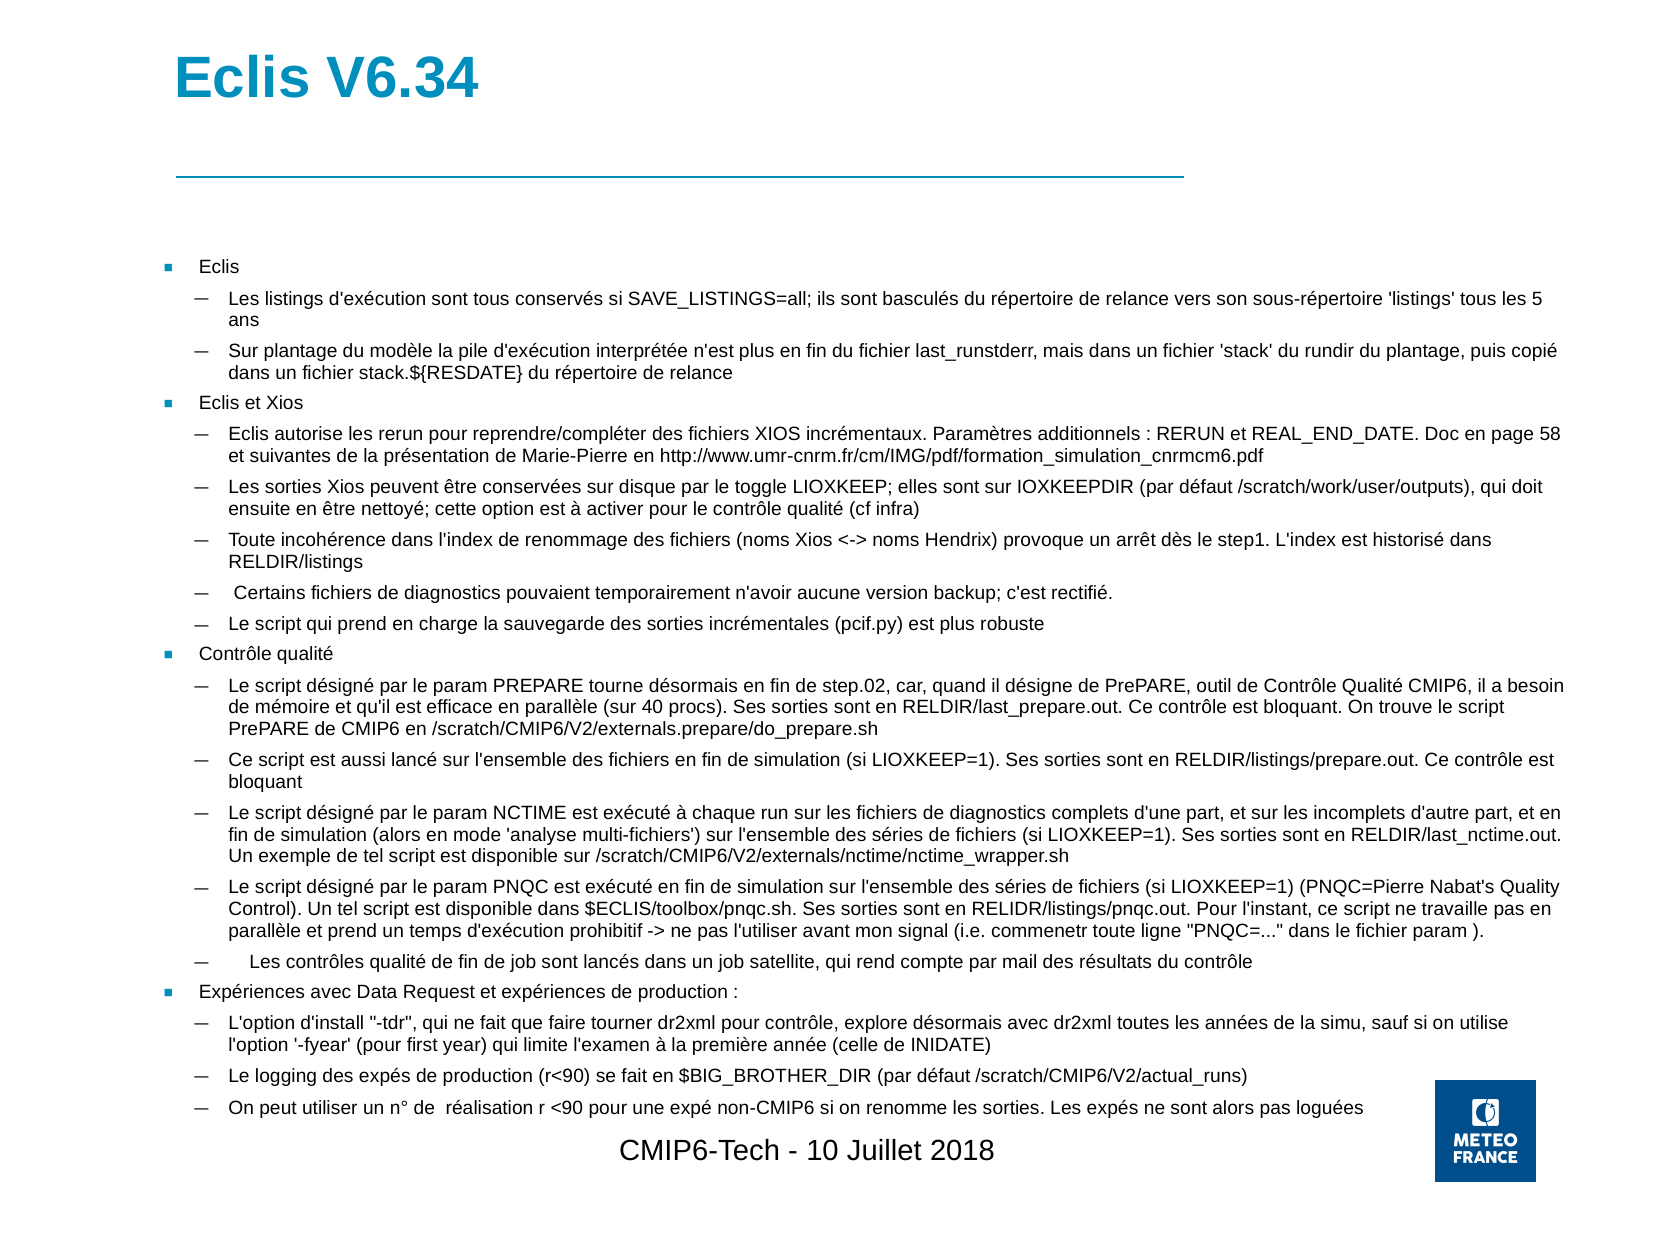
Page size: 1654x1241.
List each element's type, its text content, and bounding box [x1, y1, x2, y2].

list Eclis Les listings d'exécution sont tous conservés si SAVE_LISTINGS=all; ils sont basculés du répertoire de relance vers son sous-répertoire 'listings' tous les 5 ans Sur plantage du modèle la pile d'exécution interprétée n'est plus en fin du fichier last_runstderr, mais dans un fichier 'stack' du rundir du plantage, puis copié dans un fichier stack.${RESDATE} du répertoire de relance Eclis et Xios Eclis autorise les rerun pour reprendre/compléter des fichiers XIOS incrémentaux. Paramètres additionnels : RERUN et REAL_END_DATE. Doc en page 58 et suivantes de la présentation de Marie-Pierre en http://www.umr-cnrm.fr/cm/IMG/pdf/formation_simulation_cnrmcm6.pdf Les sorties Xios peuvent être conservées sur disque par le toggle LIOXKEEP; elles sont sur IOXKEEPDIR (par défaut /scratch/work/user/outputs), qui doit ensuite en être nettoyé; cette option est à activer pour le contrôle qualité (cf infra) Toute incohérence dans l'index de renommage des fichiers (noms Xios <-> noms Hendrix) provoque un arrêt dès le step1. L'index est historisé dans RELDIR/listings Certains fichiers de diagnostics pouvaient temporairement n'avoir aucune version backup; c'est rectifié. Le script qui prend en charge la sauvegarde des sorties incrémentales (pcif.py) est plus robuste Contrôle qualité Le script désigné par le param PREPARE tourne désormais en fin de step.02, car, quand il désigne de PrePARE, outil de Contrôle Qualité CMIP6, il a besoin de mémoire et qu'il est efficace en parallèle (sur 40 procs). Ses sorties sont en RELDIR/last_prepare.out. Ce contrôle est bloquant. On trouve le script PrePARE de CMIP6 en /scratch/CMIP6/V2/externals.prepare/do_prepare.sh Ce script est aussi lancé sur l'ensemble des fichiers en fin de simulation (si LIOXKEEP=1). Ses sorties sont en RELDIR/listings/prepare.out. Ce contrôle est bloquant Le script désigné par le param NCTIME est exécuté à chaque run sur les fichiers de diagnostics complets d'une part, et sur les incomplets d'autre part, et en fin de simulation (alors en mode 'analyse multi-fichiers') sur l'ensemble des séries de fichiers (si LIOXKEEP=1). Ses sorties sont en RELDIR/last_nctime.out. Un exemple de tel script est disponible sur /scratch/CMIP6/V2/externals/nctime/nctime_wrapper.sh Le script désigné par le param PNQC est exécuté en fin de simulation sur l'ensemble des séries de fichiers (si LIOXKEEP=1) (PNQC=Pierre Nabat's Quality Control). Un tel script est disponible dans $ECLIS/toolbox/pnqc.sh. Ses sorties sont en RELIDR/listings/pnqc.out. Pour l'instant, ce script ne travaille pas en parallèle et prend un temps d'exécution prohibitif -> ne pas l'utiliser avant mon signal (i.e. commenetr toute ligne "PNQC=..." dans le fichier param ). Les contrôles qualité de fin de job sont lancés dans un job satellite, qui rend compte par mail des résultats du contrôle Expériences avec Data Request et expériences de production : L'option d'install "-tdr", qui ne fait que faire tourner dr2xml pour contrôle, explore désormais avec dr2xml toutes les années de la simu, sauf si on utilise l'option '-fyear' (pour first year) qui limite l'examen à la première année (celle de INIDATE) Le logging des expés de production (r<90) se fait en $BIG_BROTHER_DIR (par défaut /scratch/CMIP6/V2/actual_runs) On peut utiliser un n° de réalisation r <90 pour une expé non-CMIP6 si on renomme les sorties. Les expés ne sont alors pas loguées [156, 256, 1571, 1134]
title Eclis V6.34 [174, 0, 1654, 156]
picture [1435, 1134, 1536, 1182]
